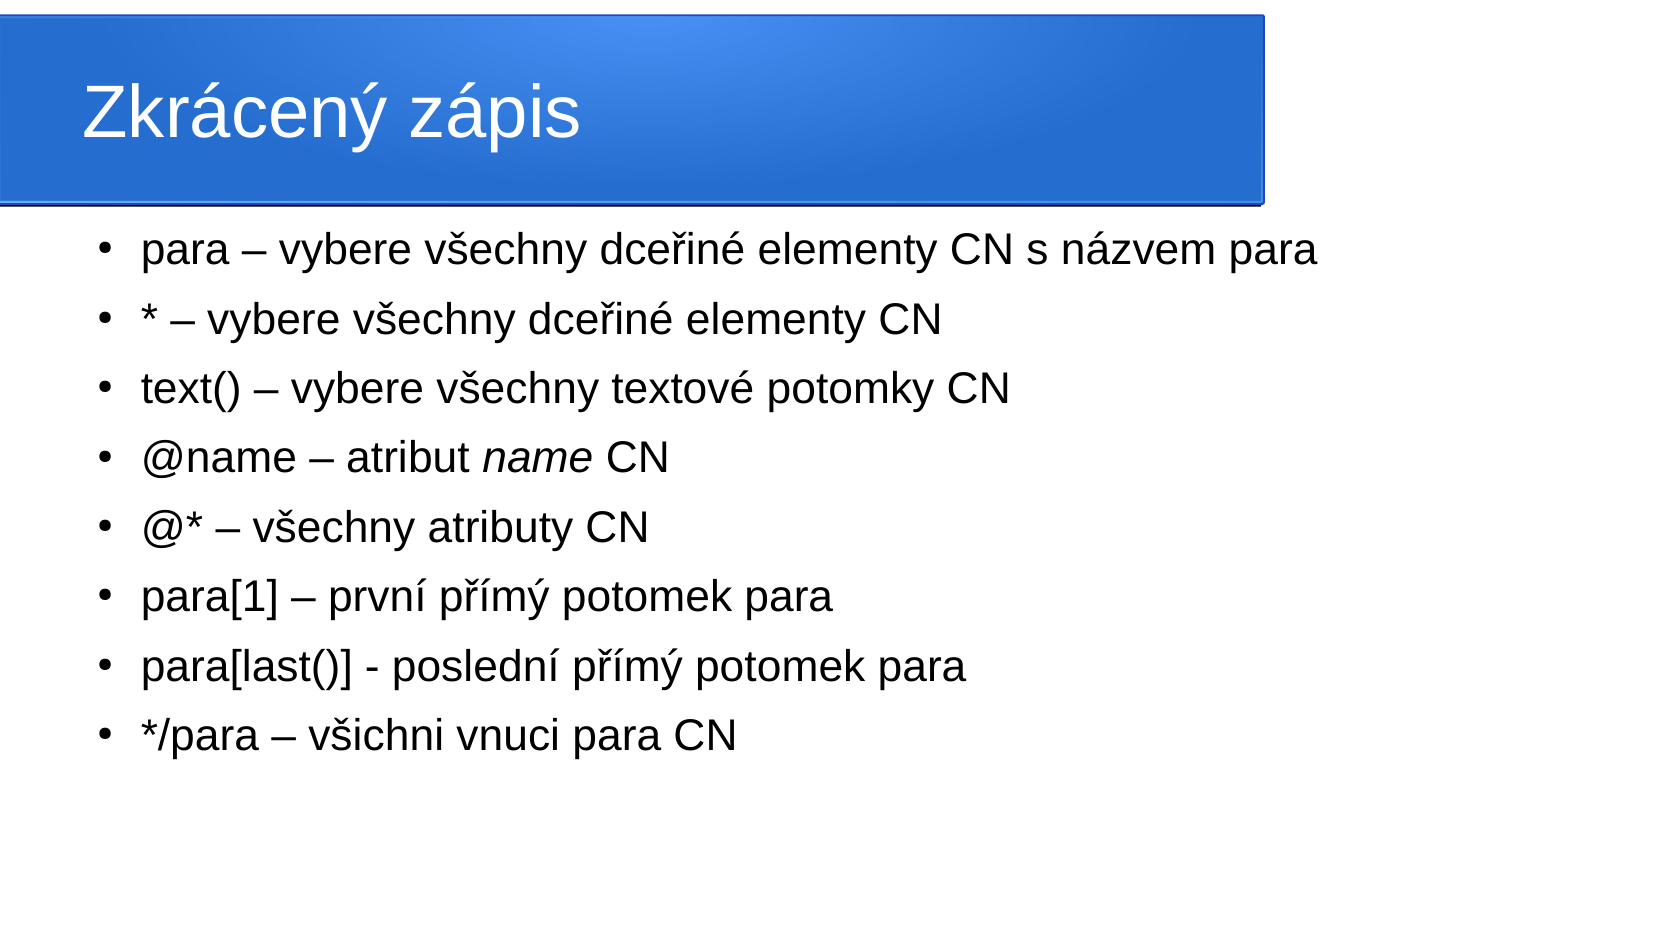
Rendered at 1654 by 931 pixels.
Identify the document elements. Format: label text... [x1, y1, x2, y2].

list para – vybere všechny dceřiné elementy CN s názvem para * – vybere všechny dceřiné elementy CN text() – vybere všechny textové potomky CN @name – atribut name CN @* – všechny atributy CN para[1] – první přímý potomek para para[last()] - poslední přímý potomek para */para – všichni vnuci para CN [82, 224, 1571, 764]
title Zkrácený zápis [82, 35, 1235, 189]
